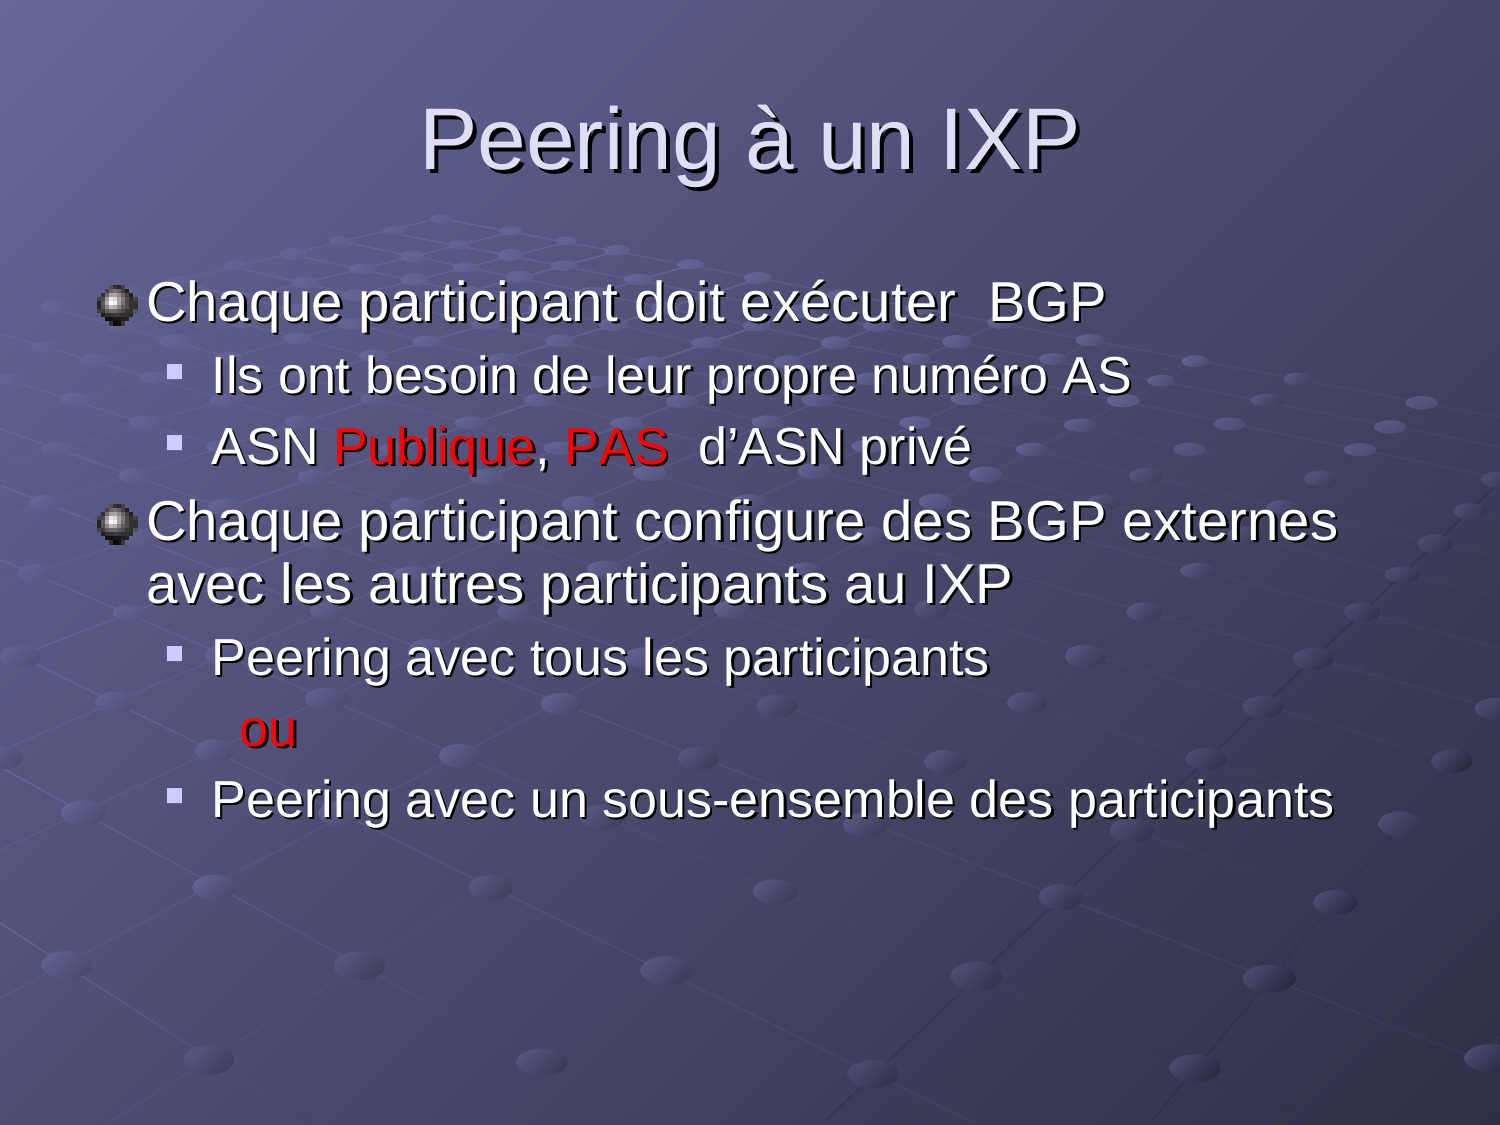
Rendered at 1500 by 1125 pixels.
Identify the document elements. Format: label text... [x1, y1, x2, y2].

list Chaque participant doit exécuter BGP Ils ont besoin de leur propre numéro AS ASN Publique, PAS d’ASN privé Chaque participant configure des BGP externes avec les autres participants au IXP Peering avec tous les participants ou Peering avec un sous-ensemble des participants [75, 262, 1426, 1007]
title Peering à un IXP [75, 45, 1426, 233]
